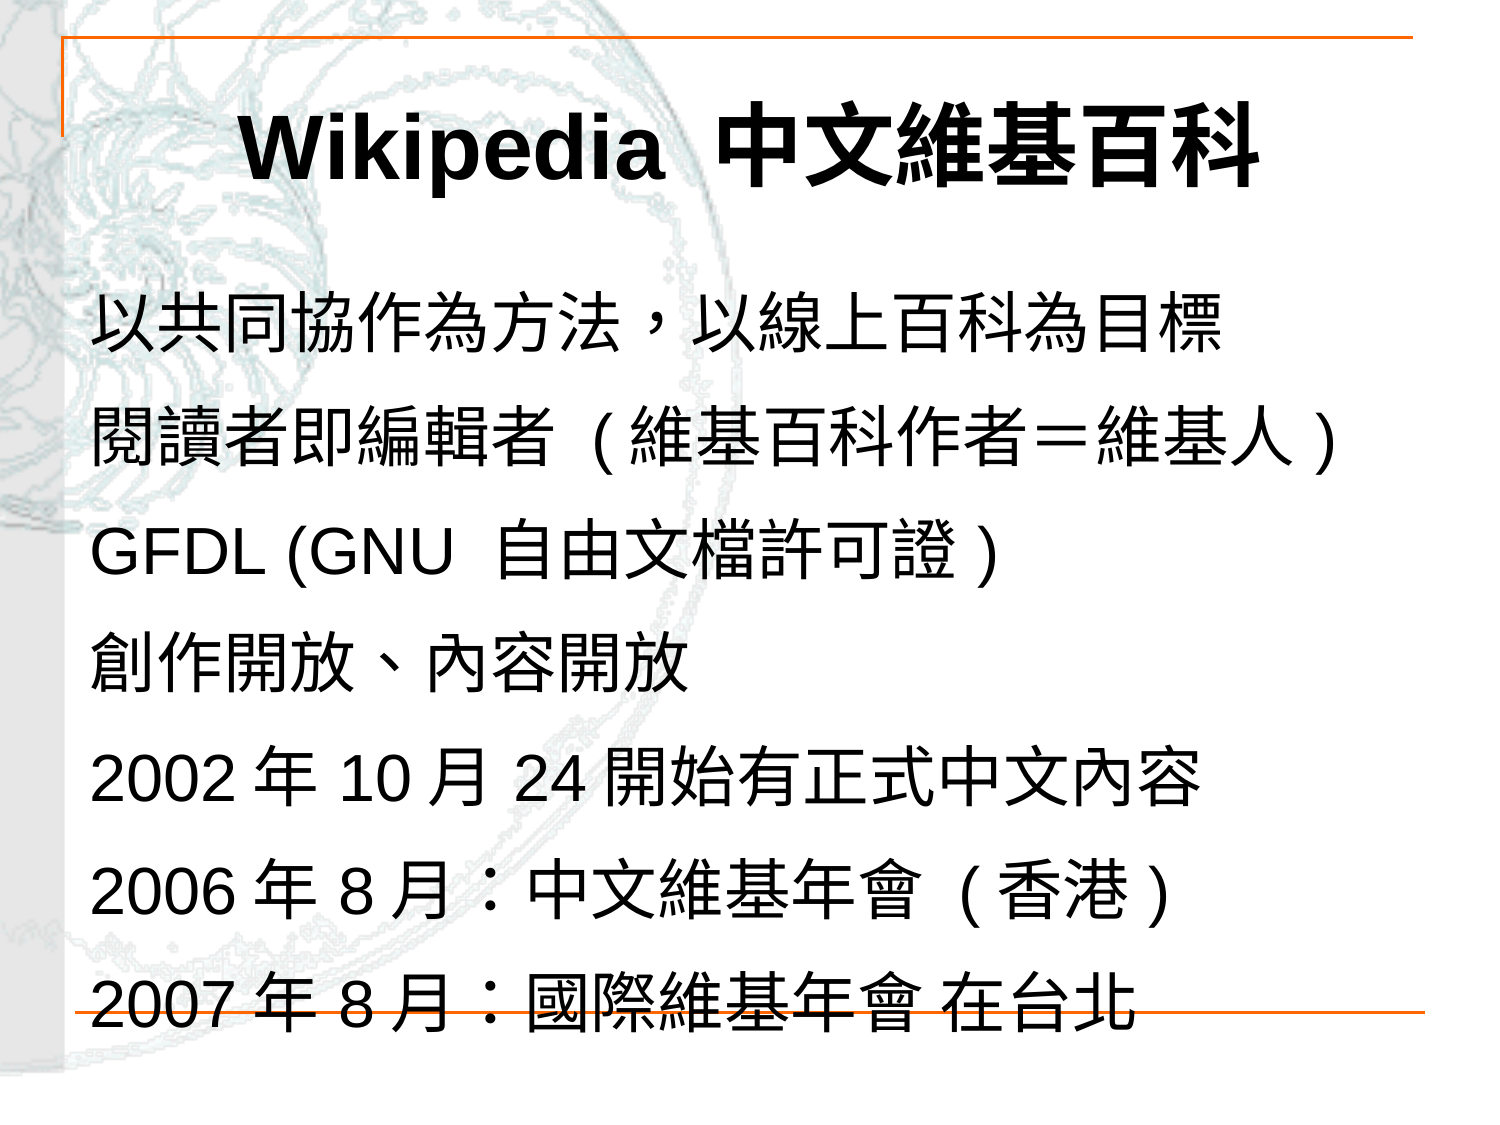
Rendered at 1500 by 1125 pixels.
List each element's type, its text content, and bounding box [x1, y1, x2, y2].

picture [0, 0, 746, 1083]
list 以共同協作為方法，以線上百科為目標 閱讀者即編輯者 (維基百科作者＝維基人) GFDL (GNU 自由文檔許可證) 創作開放、內容開放 2002年10月24開始有正式中文內容 2006年8月：中文維基年會 (香港) 2007年8月：國際維基年會 在台北 [75, 262, 1426, 1115]
title Wikipedia 中文維基百科 [75, 45, 1426, 233]
